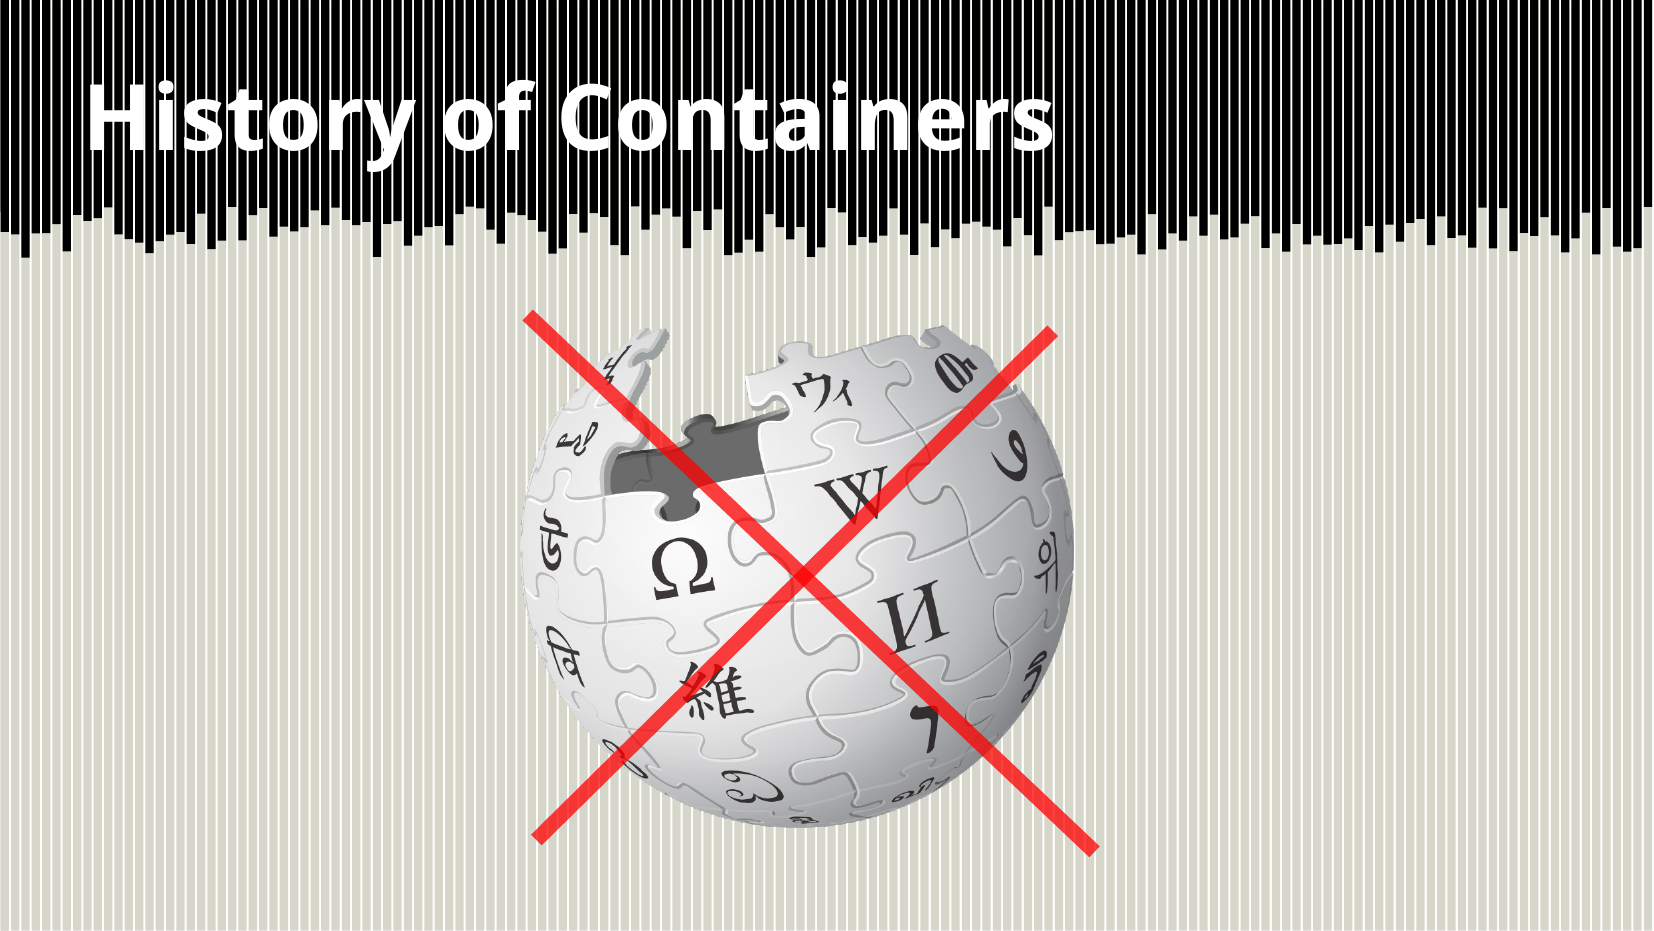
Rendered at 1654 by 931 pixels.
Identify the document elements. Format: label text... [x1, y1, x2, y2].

picture [518, 322, 792, 832]
picture [557, 588, 1061, 832]
picture [548, 322, 1077, 823]
title History of Containers [82, 37, 1571, 193]
